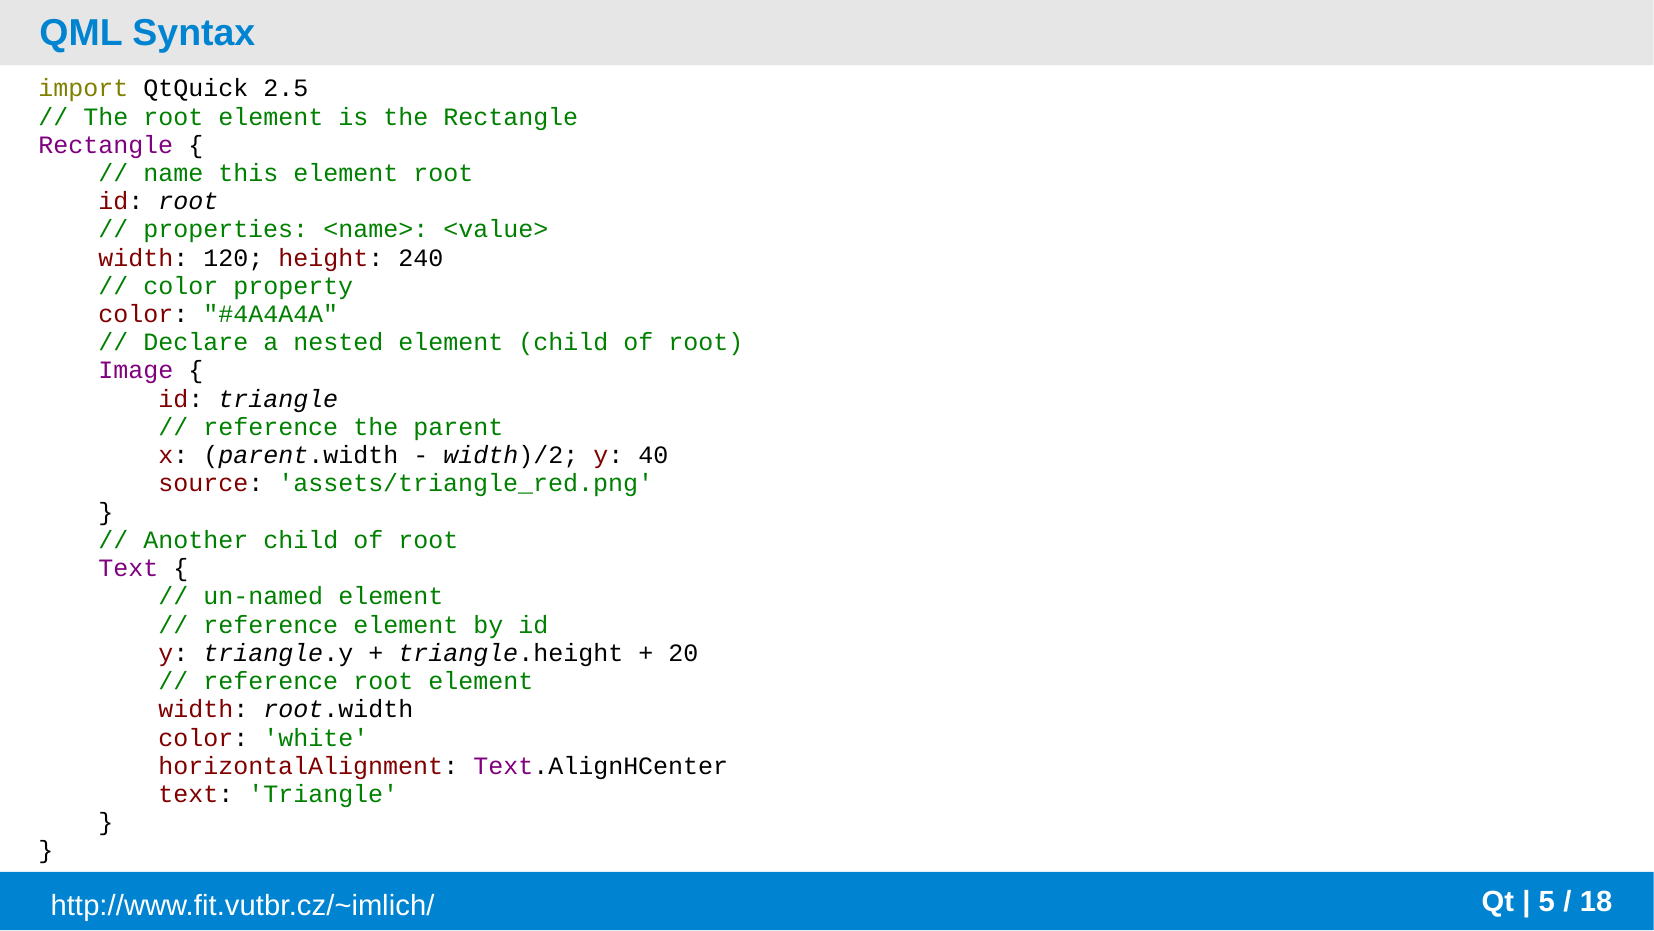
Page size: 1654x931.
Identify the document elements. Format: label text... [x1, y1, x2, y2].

title QML Syntax [39, 4, 1615, 61]
list import QtQuick 2.5 // The root element is the Rectangle Rectangle { // name this element root id: root // properties: <name>: <value> width: 120; height: 240 // color property color: "#4A4A4A" // Declare a nested element (child of root) Image { id: triangle // reference the parent x: (parent.width - width)/2; y: 40 source: 'assets/triangle_red.png' } // Another child of root Text { // un-named element // reference element by id y: triangle.y + triangle.height + 20 // reference root element width: root.width color: 'white' horizontalAlignment: Text.AlignHCenter text: 'Triangle' } } [38, 76, 1616, 931]
